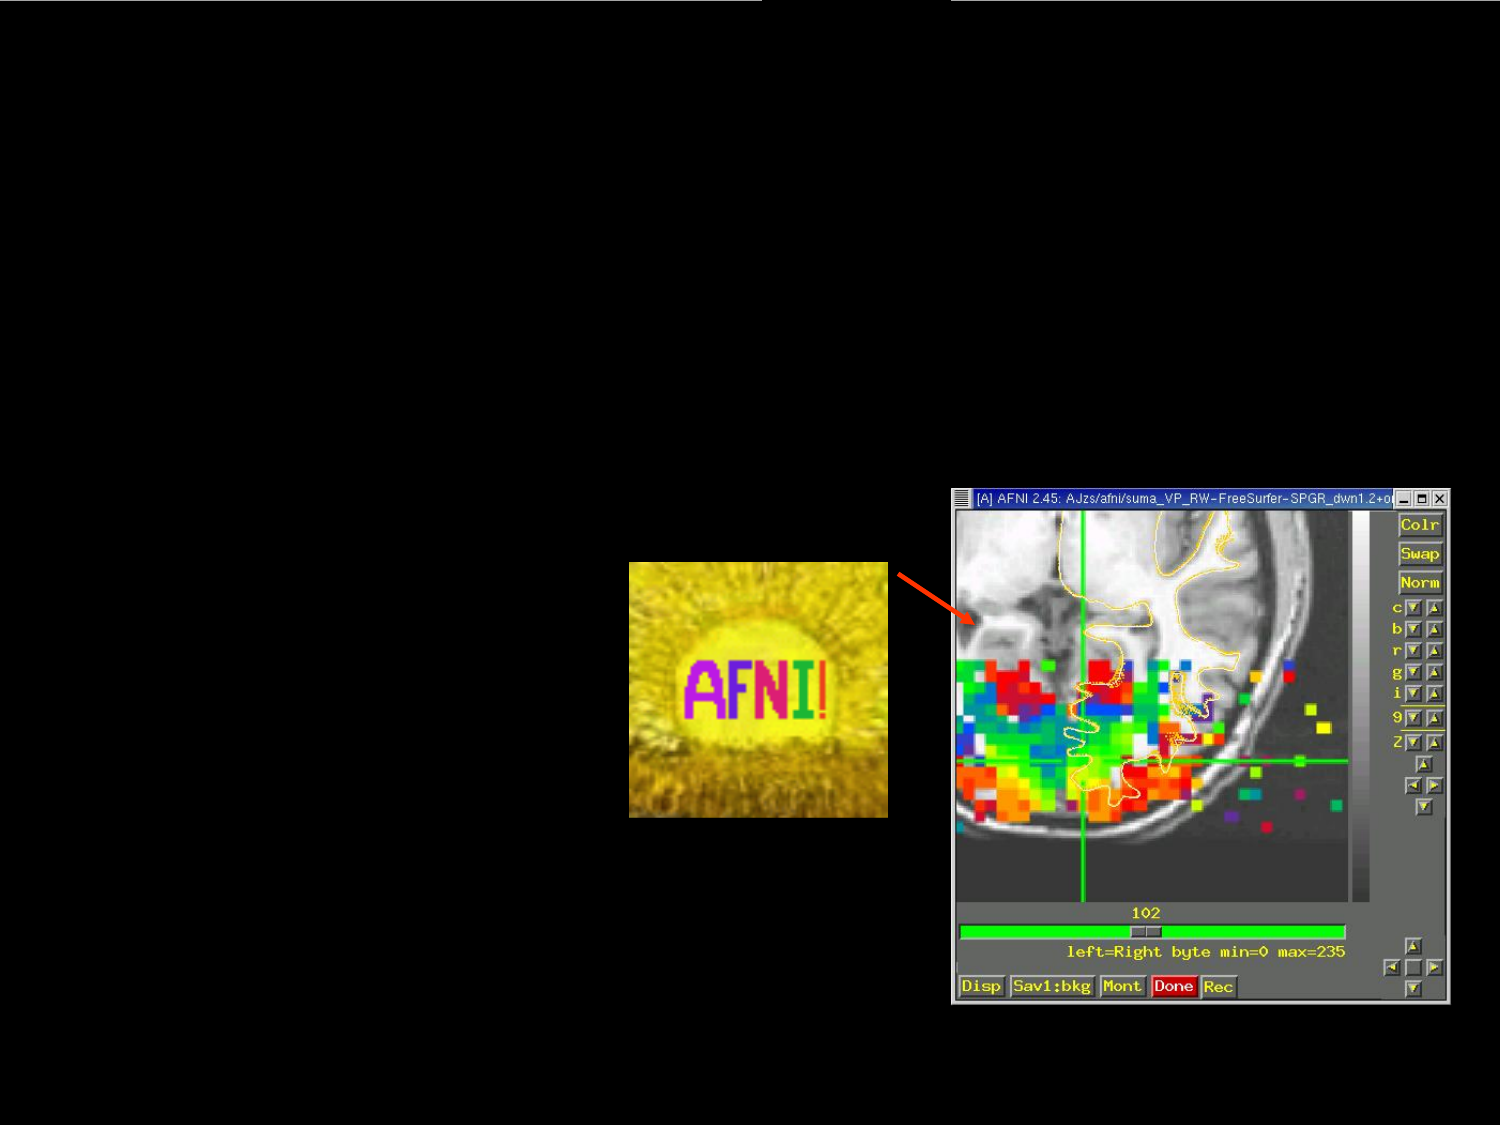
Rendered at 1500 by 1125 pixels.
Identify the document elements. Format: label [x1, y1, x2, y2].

text_box [0, 0, 1500, 1125]
picture [950, 487, 1452, 1006]
picture [629, 562, 888, 818]
